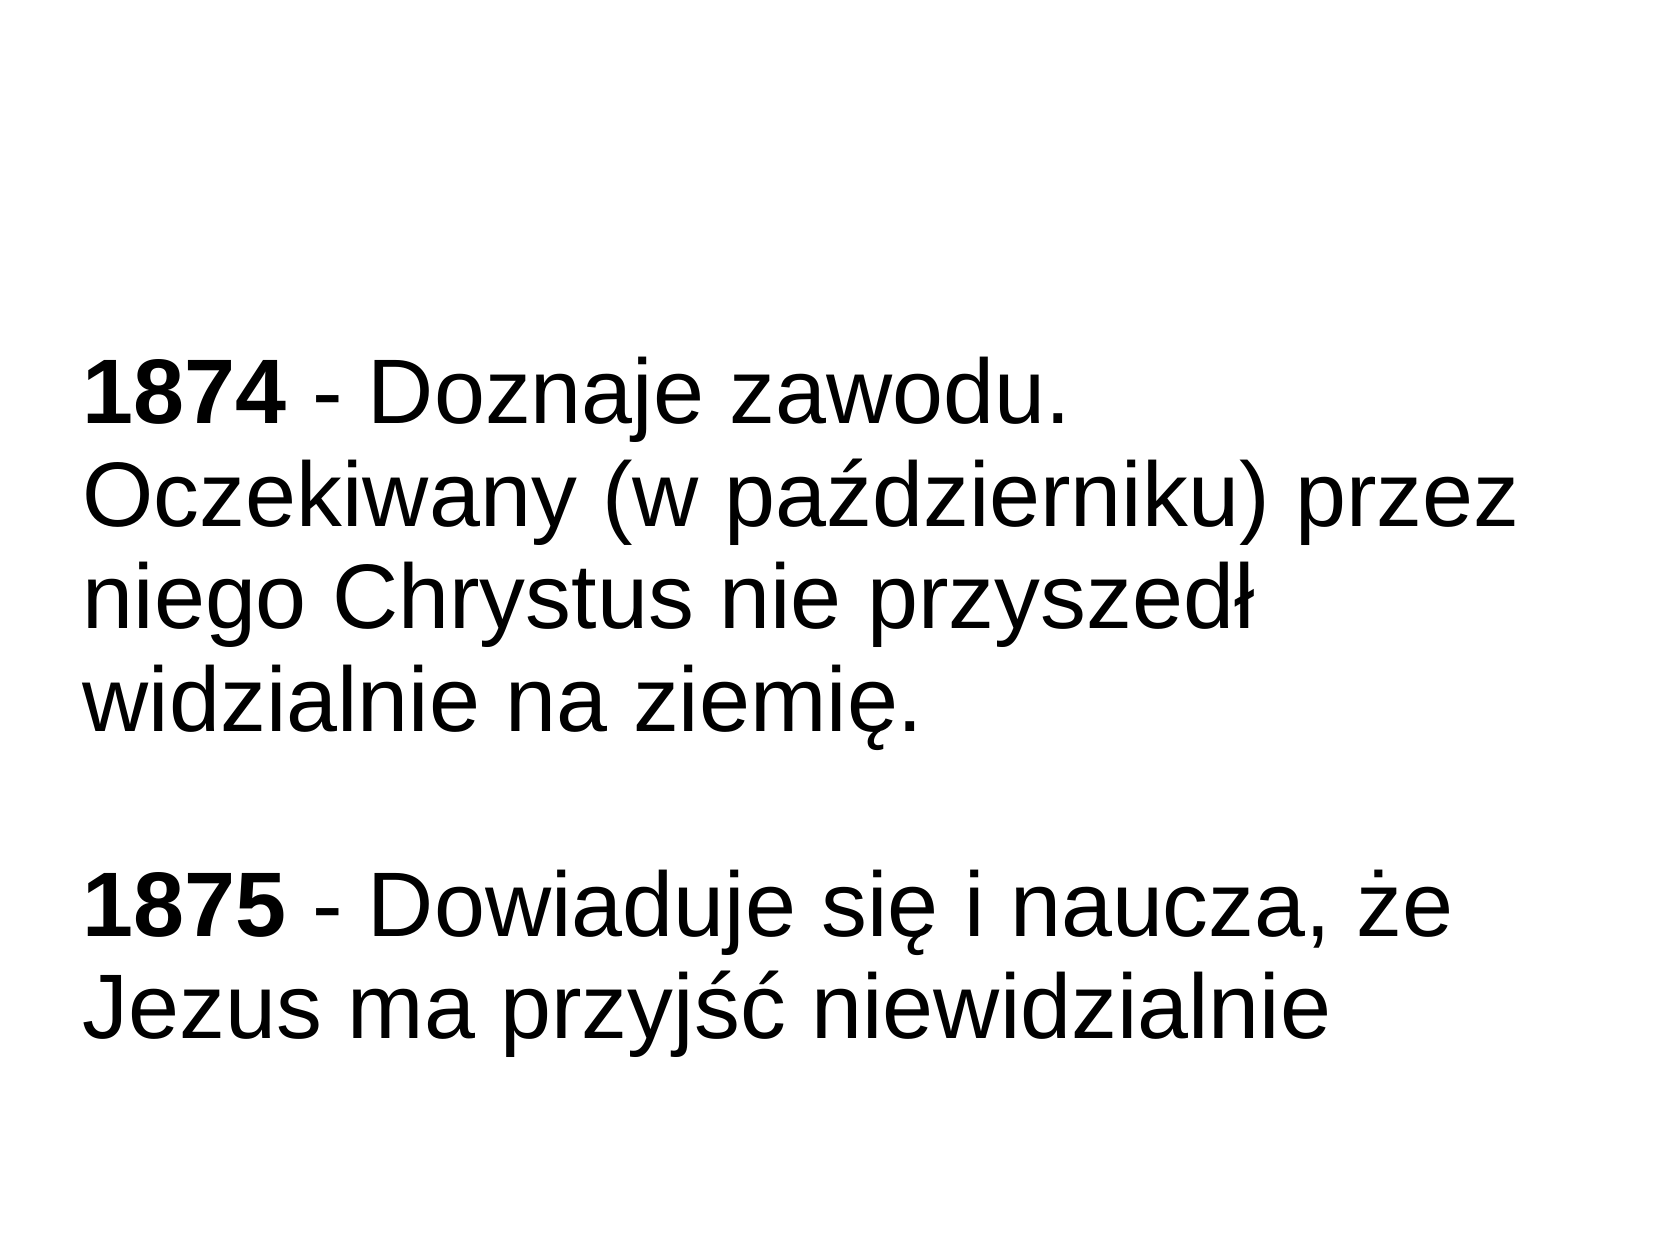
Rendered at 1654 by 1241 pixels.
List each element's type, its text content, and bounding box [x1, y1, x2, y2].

subtitle 1874 - Doznaje zawodu. Oczekiwany (w październiku) przez niego Chrystus nie przyszedł widzialnie na ziemię. 1875 - Dowiaduje się i naucza, że Jezus ma przyjść niewidzialnie [82, 297, 1571, 1102]
